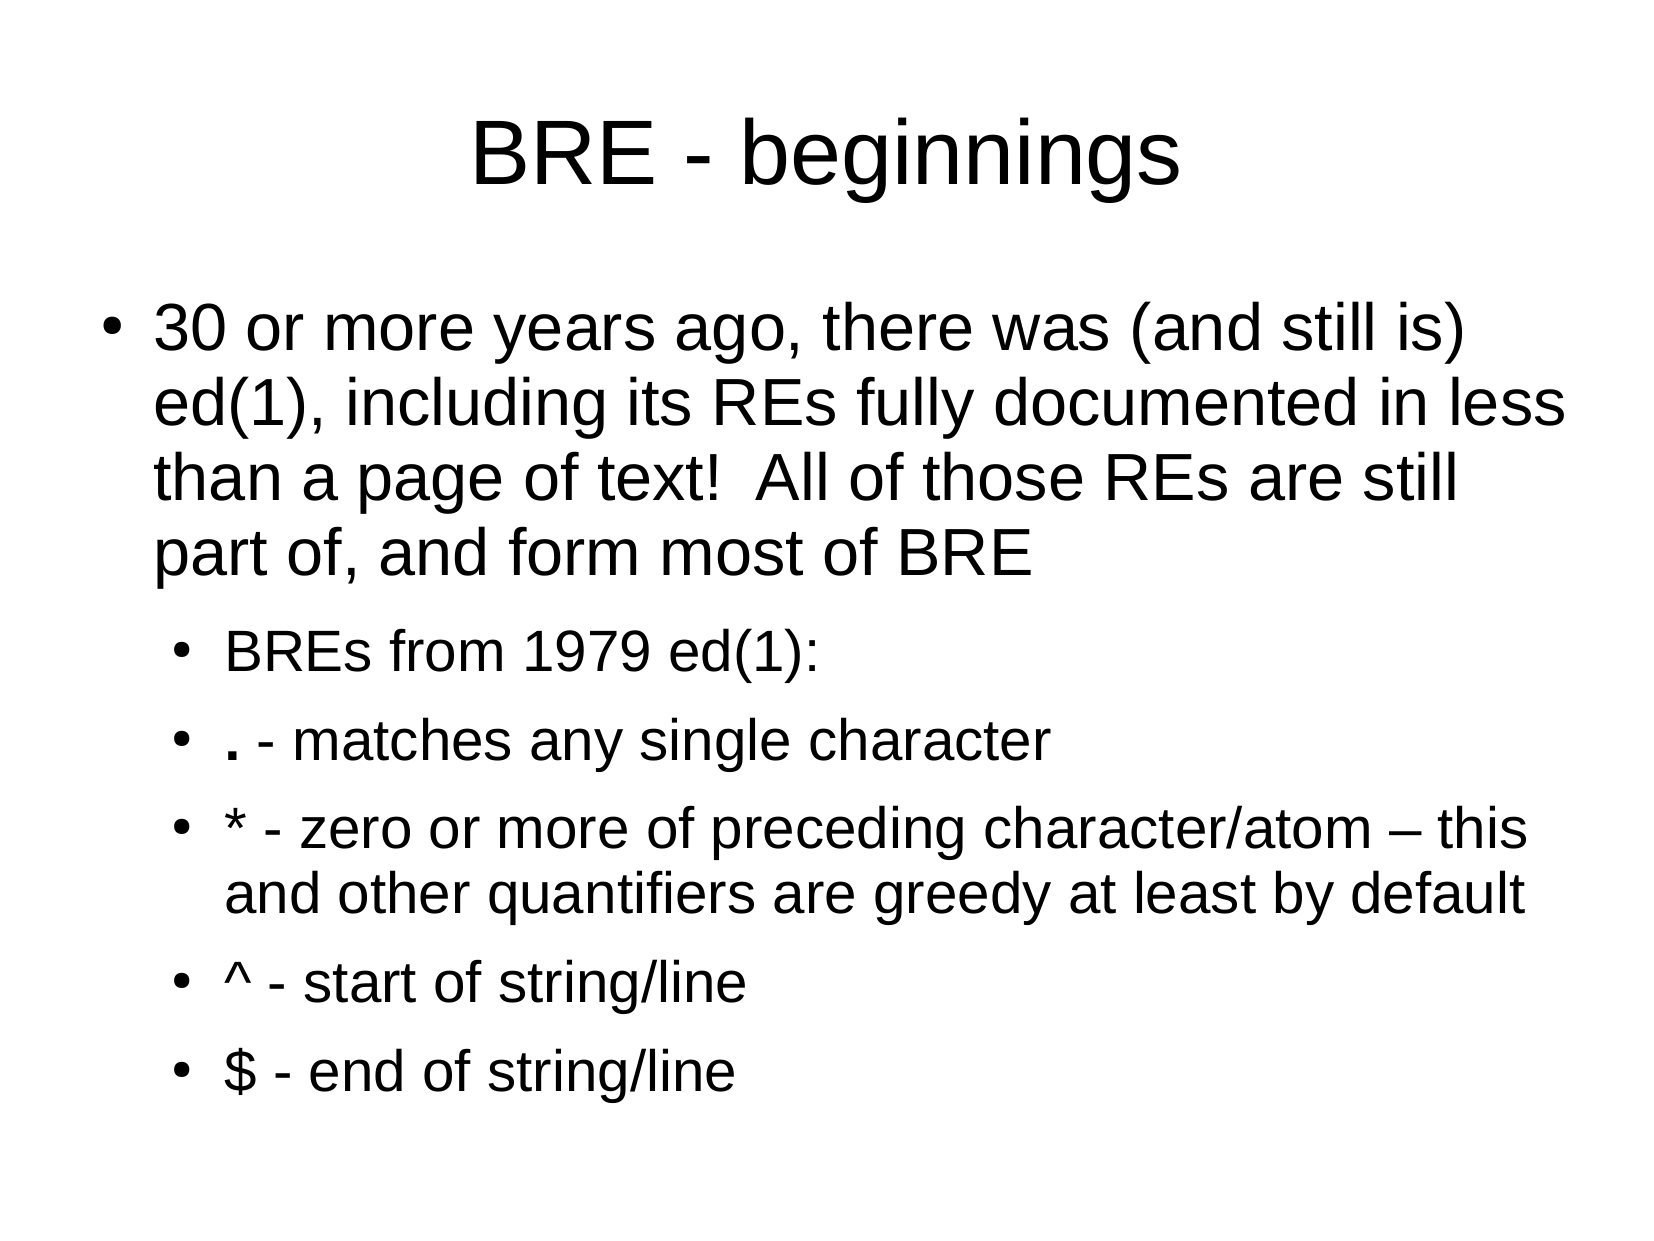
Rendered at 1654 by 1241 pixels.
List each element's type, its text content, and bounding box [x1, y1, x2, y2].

title BRE - beginnings [82, 49, 1571, 257]
list 30 or more years ago, there was (and still is) ed(1), including its REs fully documented in less than a page of text! All of those REs are still part of, and form most of BRE BREs from 1979 ed(1): . - matches any single character * - zero or more of preceding character/atom – this and other quantifiers are greedy at least by default ^ - start of string/line $ - end of string/line [82, 290, 1571, 1109]
